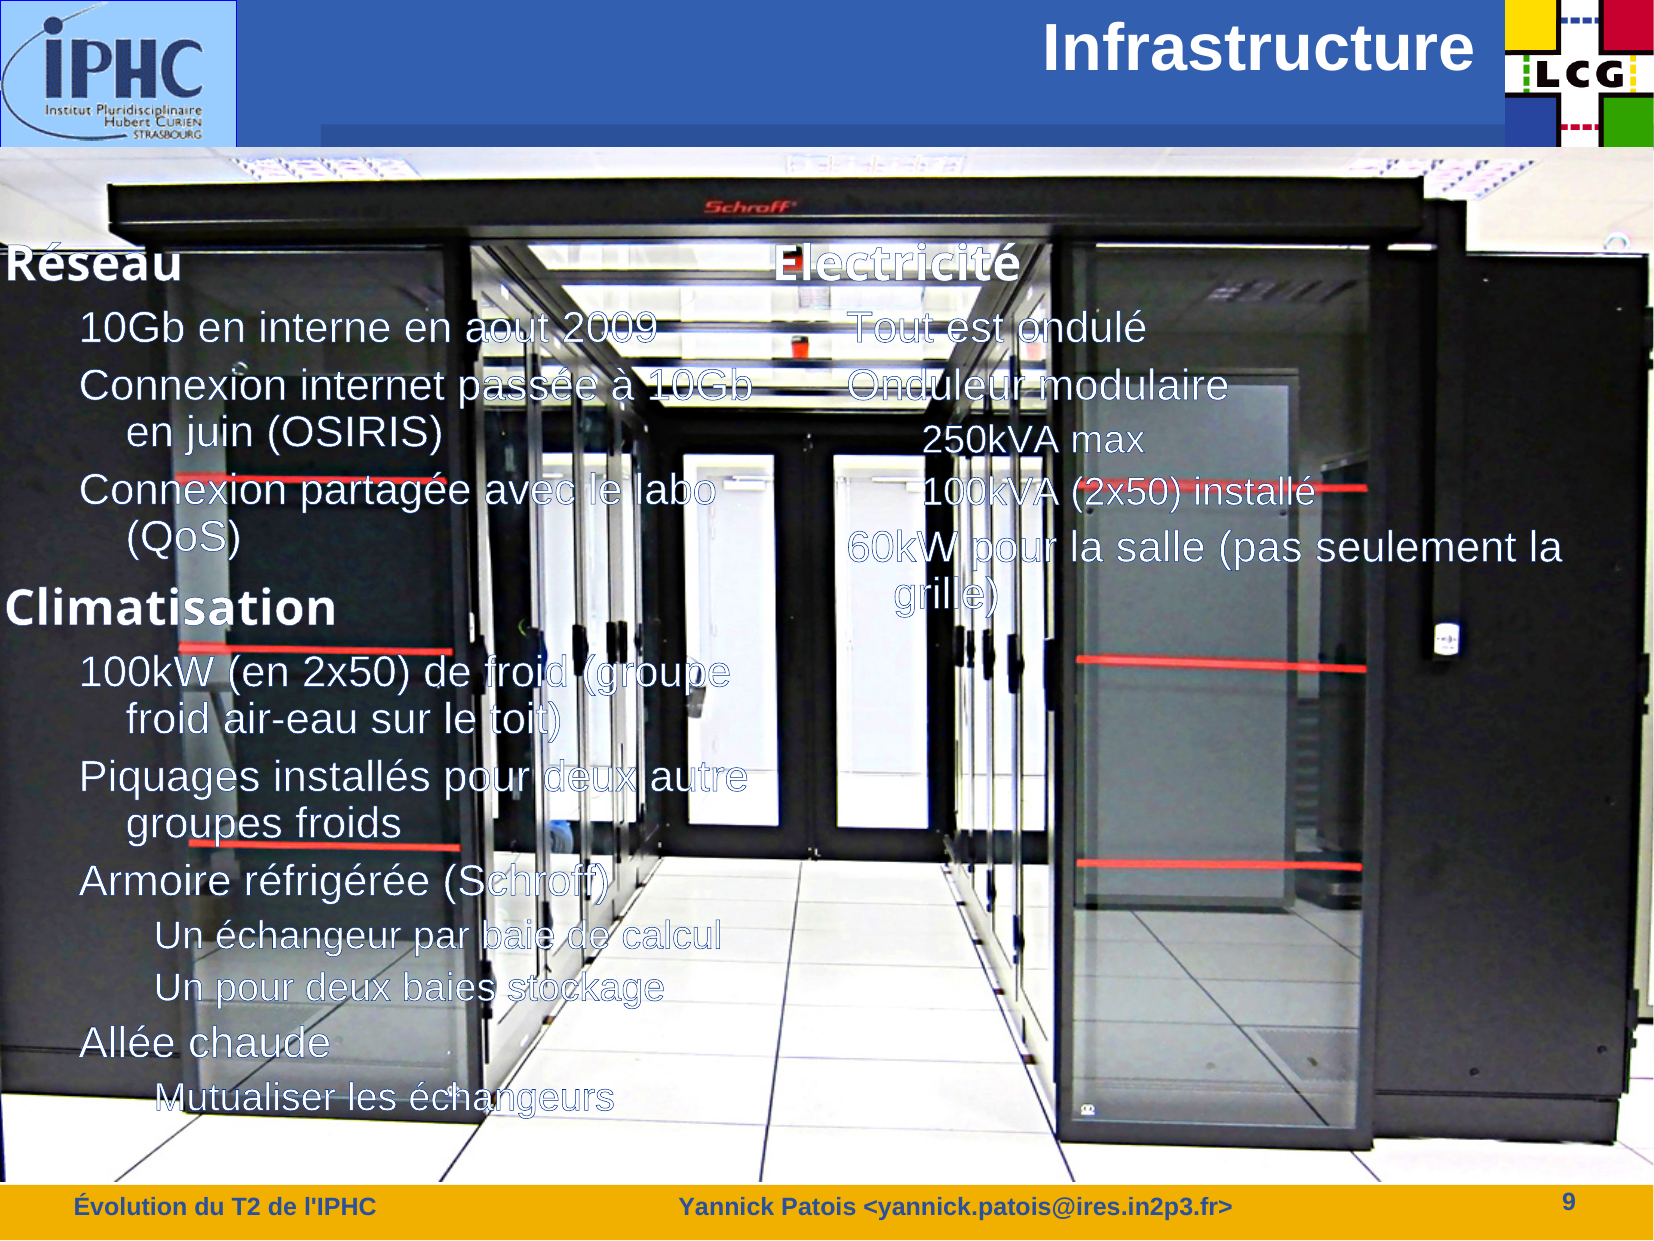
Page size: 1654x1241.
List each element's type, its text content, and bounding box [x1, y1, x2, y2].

picture [0, 147, 1654, 1182]
list Electricité Tout est ondulé Onduleur modulaire 250kVA max 100kVA (2x50) installé 60kW pour la salle (pas seulement la grille) [771, 147, 1654, 1130]
title Infrastructure [236, 0, 1477, 98]
list Réseau 10Gb en interne en aout 2009 Connexion internet passée à 10Gb en juin (OSIRIS) Connexion partagée avec le labo (QoS) Climatisation 100kW (en 2x50) de froid (groupe froid air-eau sur le toit) Piquages installés pour deux autre groupes froids Armoire réfrigérée (Schroff) Un échangeur par baie de calcul Un pour deux baies stockage Allée chaude Mutualiser les échangeurs [3, 147, 768, 1165]
picture [0, 0, 204, 141]
